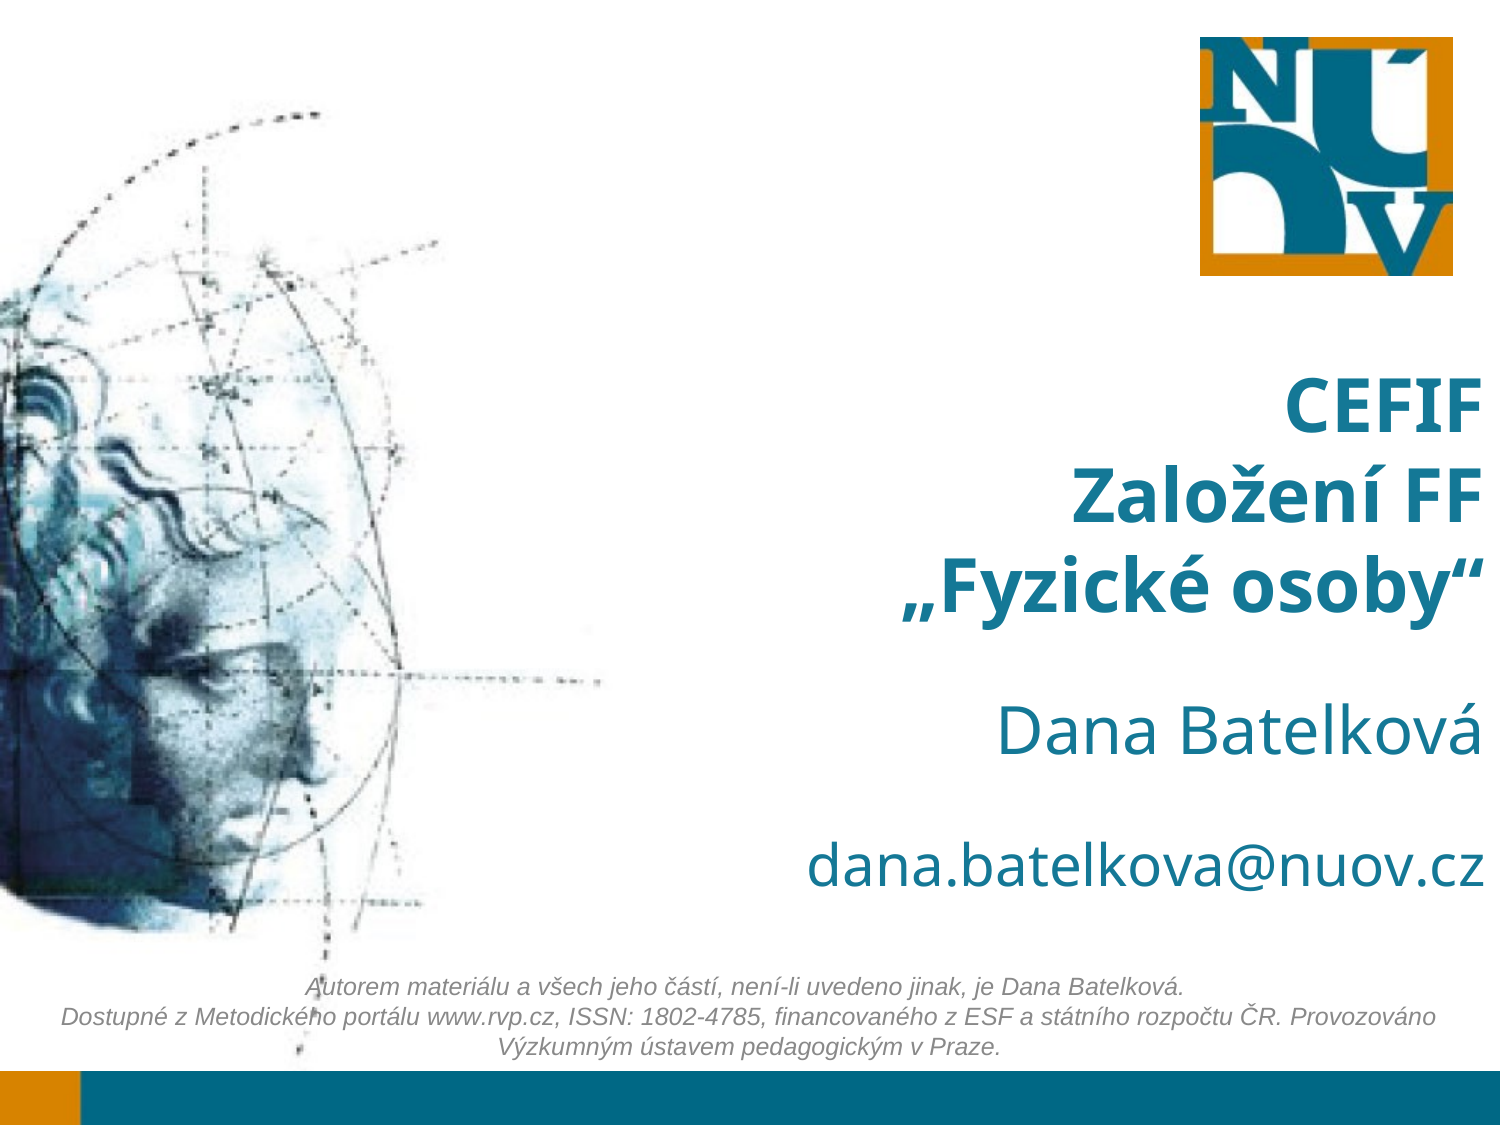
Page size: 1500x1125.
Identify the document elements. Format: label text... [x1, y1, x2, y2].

picture [1410, 200, 1453, 277]
picture [0, 1068, 651, 1125]
picture [1200, 37, 1453, 277]
picture [0, 99, 651, 962]
picture [1200, 48, 1216, 110]
picture [1240, 37, 1279, 86]
text_box Autorem materiálu a všech jeho částí, není-li uvedeno jinak, je Dana Batelková. Dostupné z Metodického portálu www.rvp.cz, ISSN: 1802-4785, financovaného z ESF a státního rozpočtu ČR. Provozováno Výzkumným ústavem pedagogickým v Praze. [0, 962, 1500, 1068]
text_box CEFIF Založení FF „Fyzické osoby“ Dana Batelková dana.batelkova@nuov.cz [387, 350, 1500, 906]
